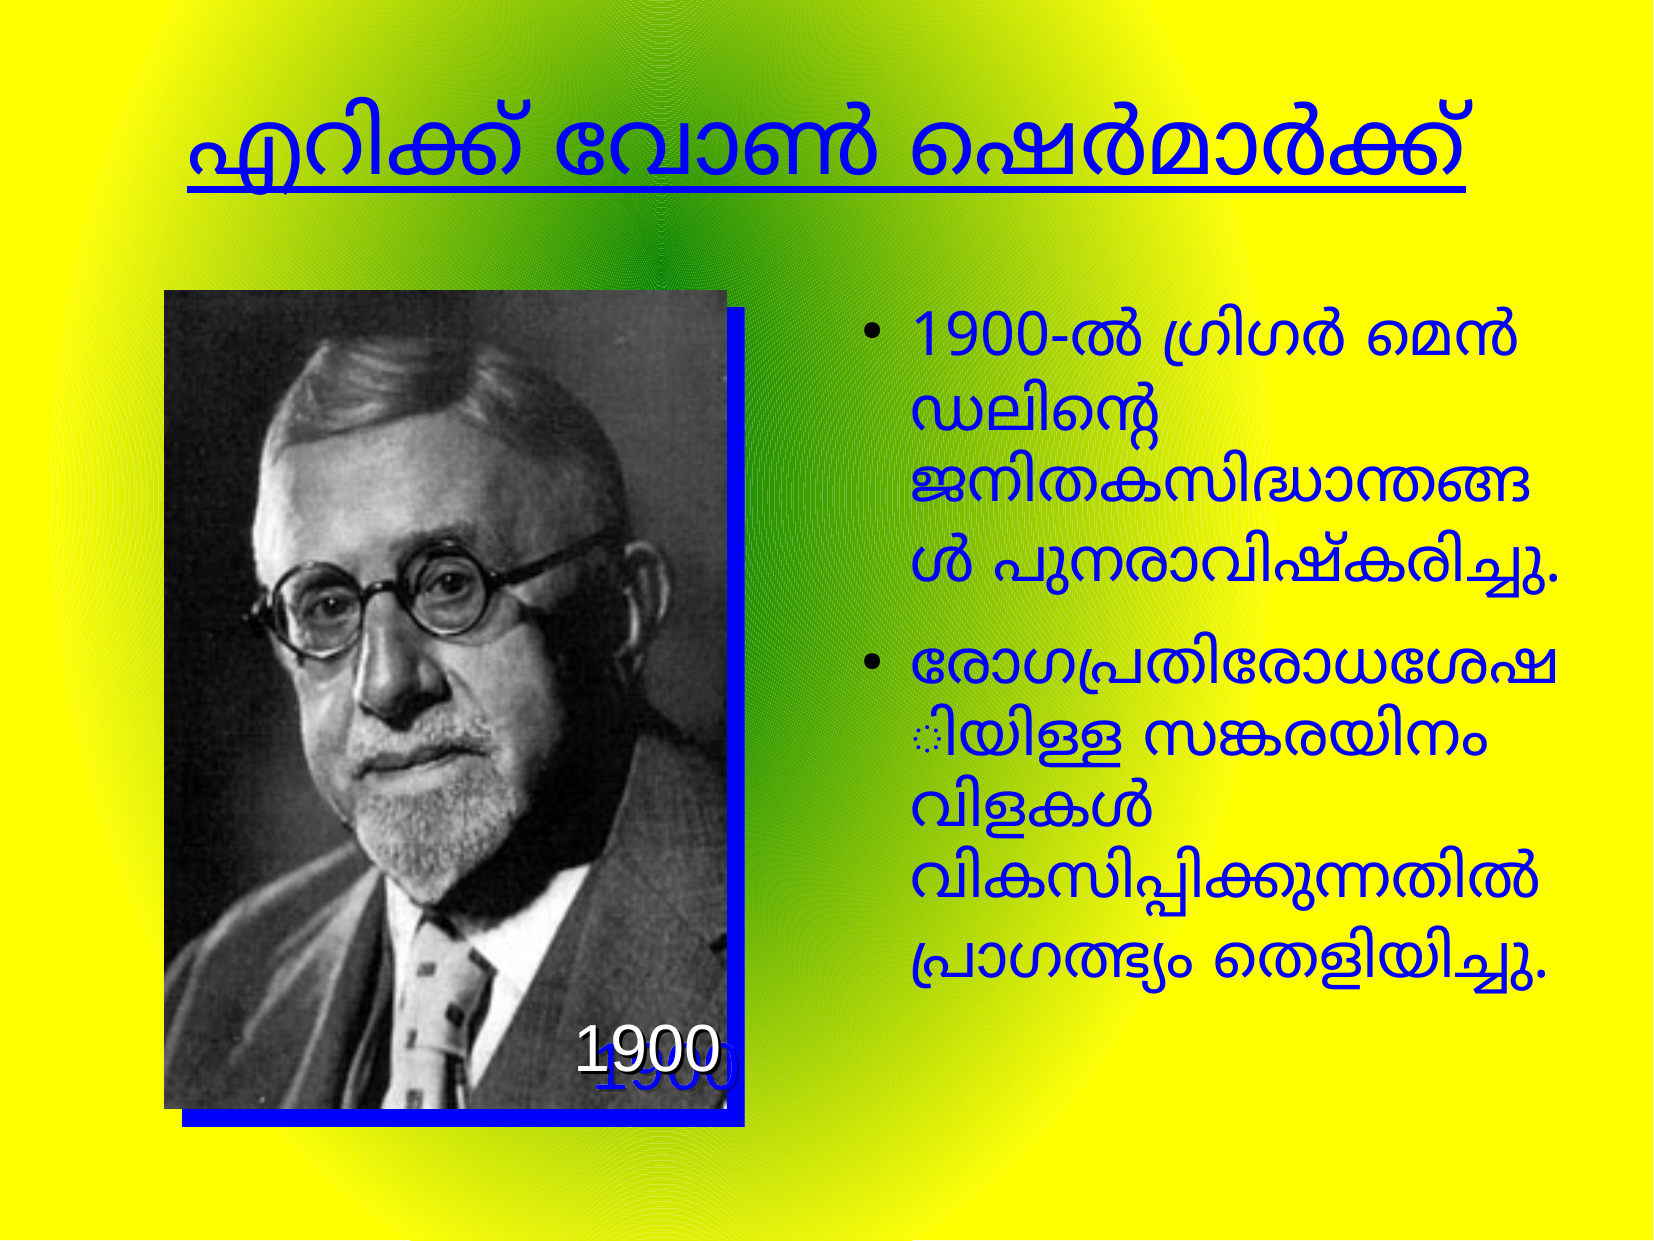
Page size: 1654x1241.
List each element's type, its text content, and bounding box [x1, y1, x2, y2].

text_box 1900 [558, 1003, 738, 1124]
title എറിക്ക് വോണ്‍ ഷെര്‍മാര്‍ക്ക് [82, 49, 1571, 257]
picture [164, 290, 727, 1109]
list 1900-ല്‍ ഗ്രിഗര്‍ മെന്‍ഡലിന്റെ ജനിതകസിദ്ധാന്തങ്ങള്‍ പുനരാവിഷ്കരിച്ചു. രോഗപ്രതിരോധശേഷിയിള്ള സങ്കരയിനം വിളകള്‍ വികസിപ്പിക്കുന്നതില്‍ പ്രാഗത്ഭ്യം തെളിയിച്ചു. [845, 290, 1572, 1109]
